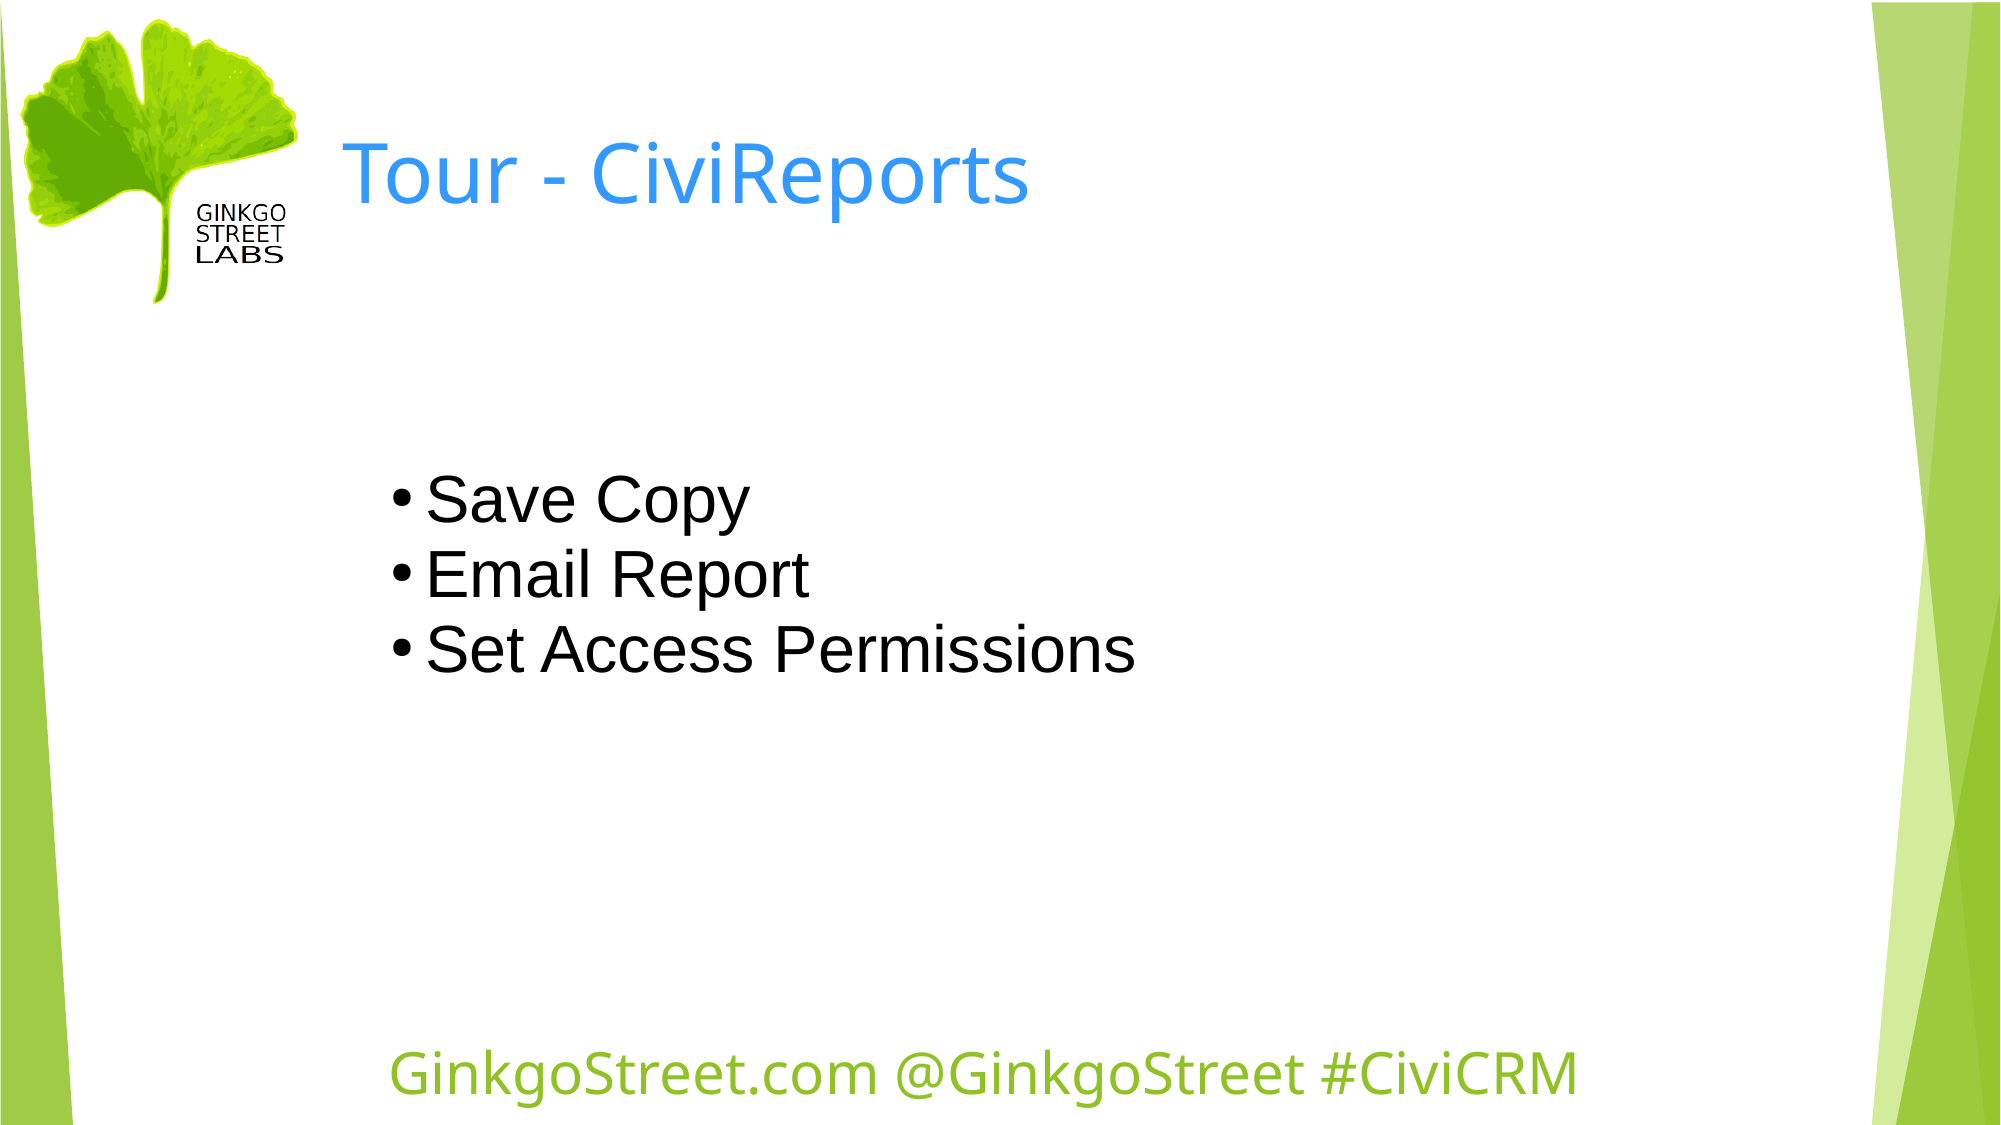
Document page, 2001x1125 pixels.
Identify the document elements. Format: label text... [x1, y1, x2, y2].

subtitle Save Copy Email Report Set Access Permissions [390, 218, 1924, 856]
picture [20, 19, 298, 304]
title Tour - CiviReports [342, 62, 1779, 280]
